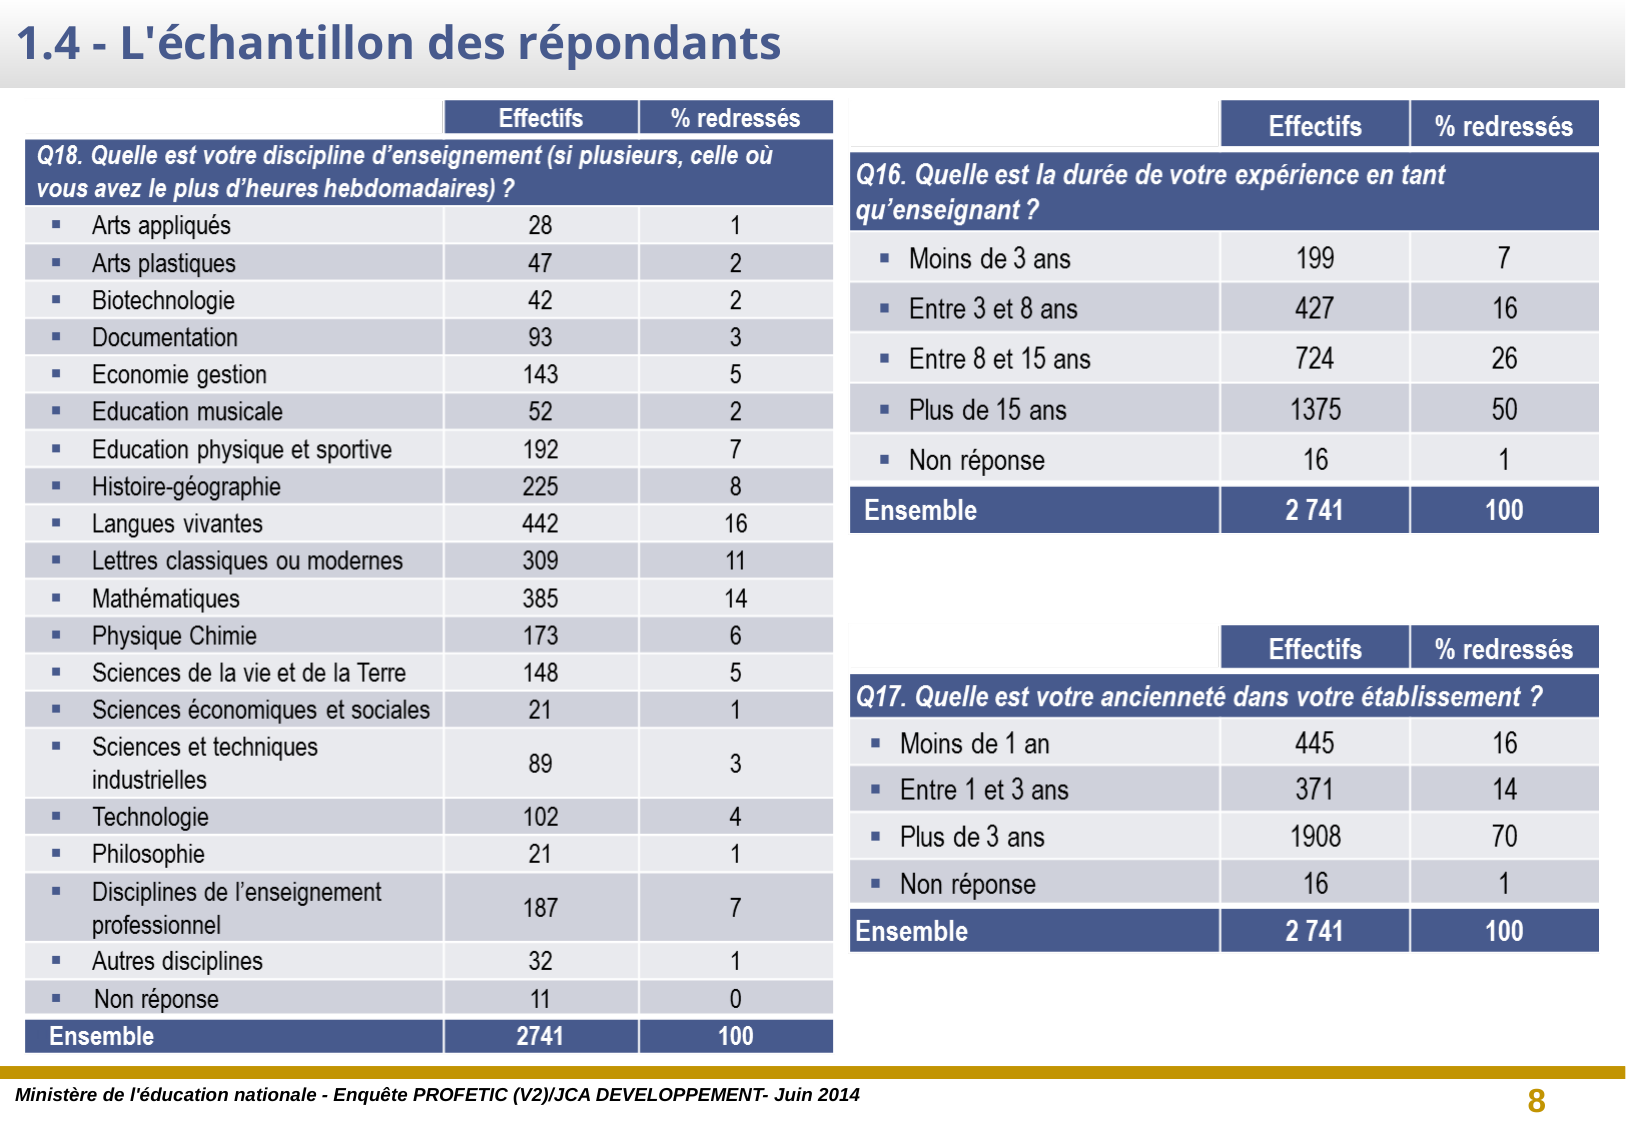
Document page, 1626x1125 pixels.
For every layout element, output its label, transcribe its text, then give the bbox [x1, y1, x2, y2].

picture [24, 94, 835, 1068]
text_box 8 [1512, 1071, 1625, 1125]
text_box Ministère de l'éducation nationale - Enquête PROFETIC (V2)/JCA DEVELOPPEMENT- Juin 2014 [0, 1074, 1501, 1125]
picture [837, 622, 1600, 965]
picture [837, 98, 1600, 544]
title 1.4 - L'échantillon des répondants [0, 0, 1625, 88]
